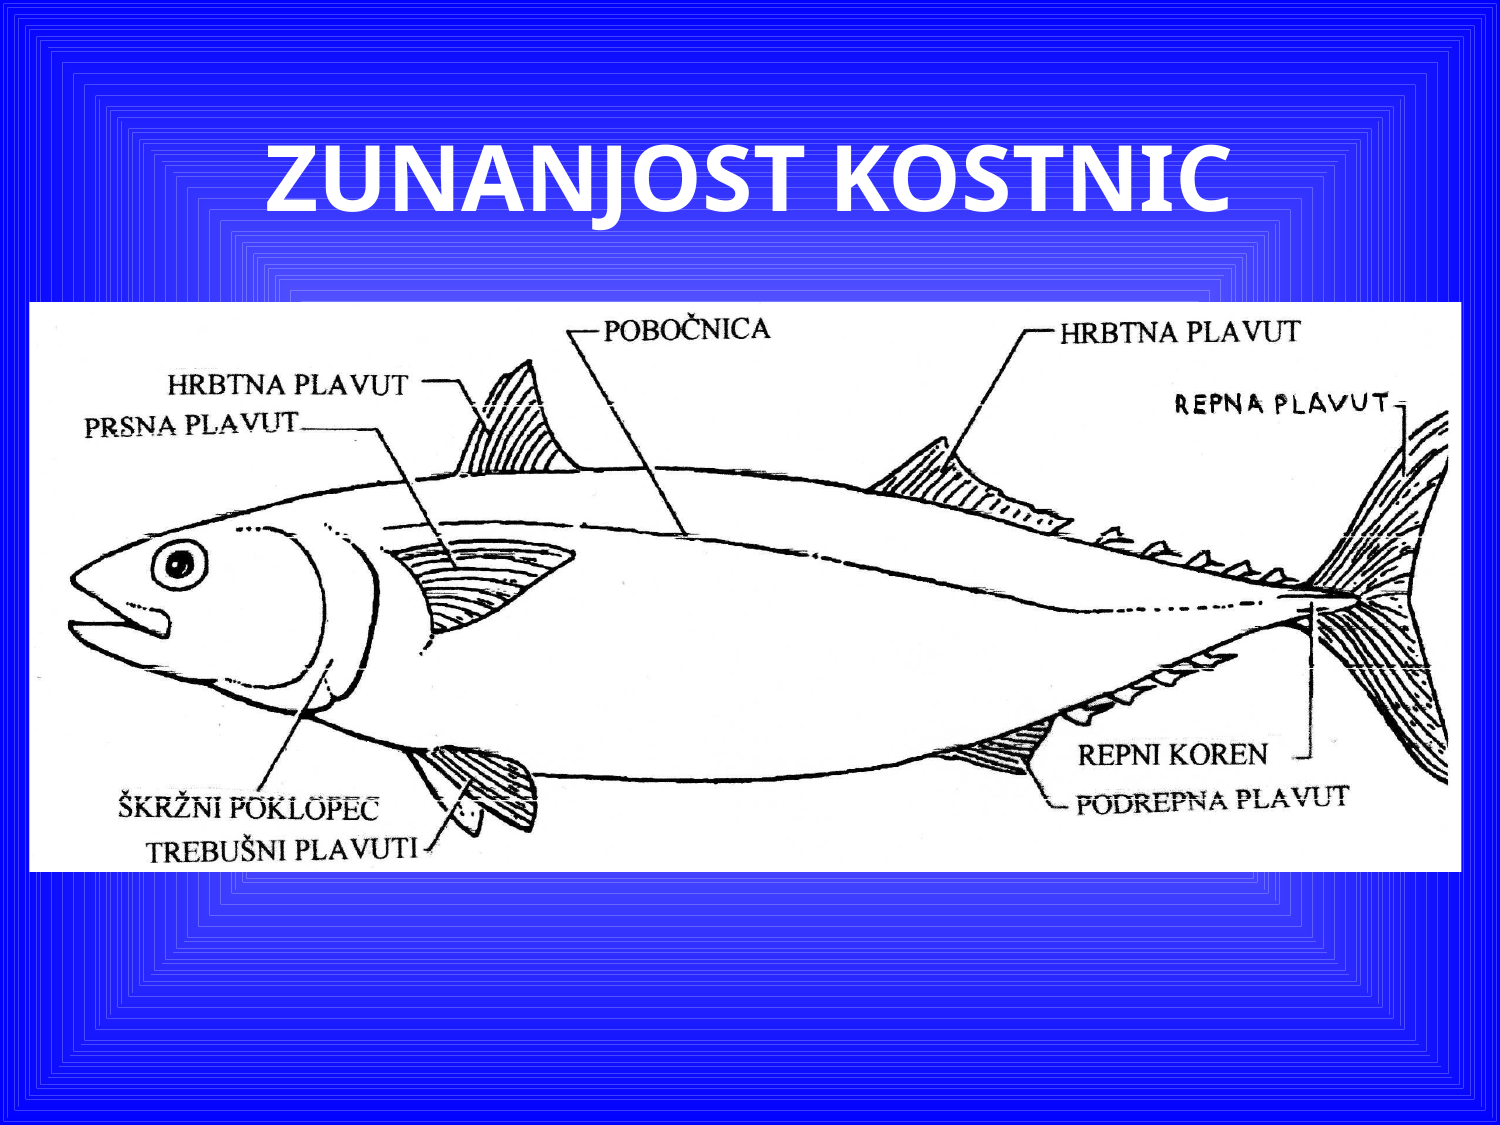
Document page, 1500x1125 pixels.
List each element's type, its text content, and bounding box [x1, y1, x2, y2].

title ZUNANJOST KOSTNIC [75, 62, 1425, 288]
picture [29, 302, 1462, 872]
